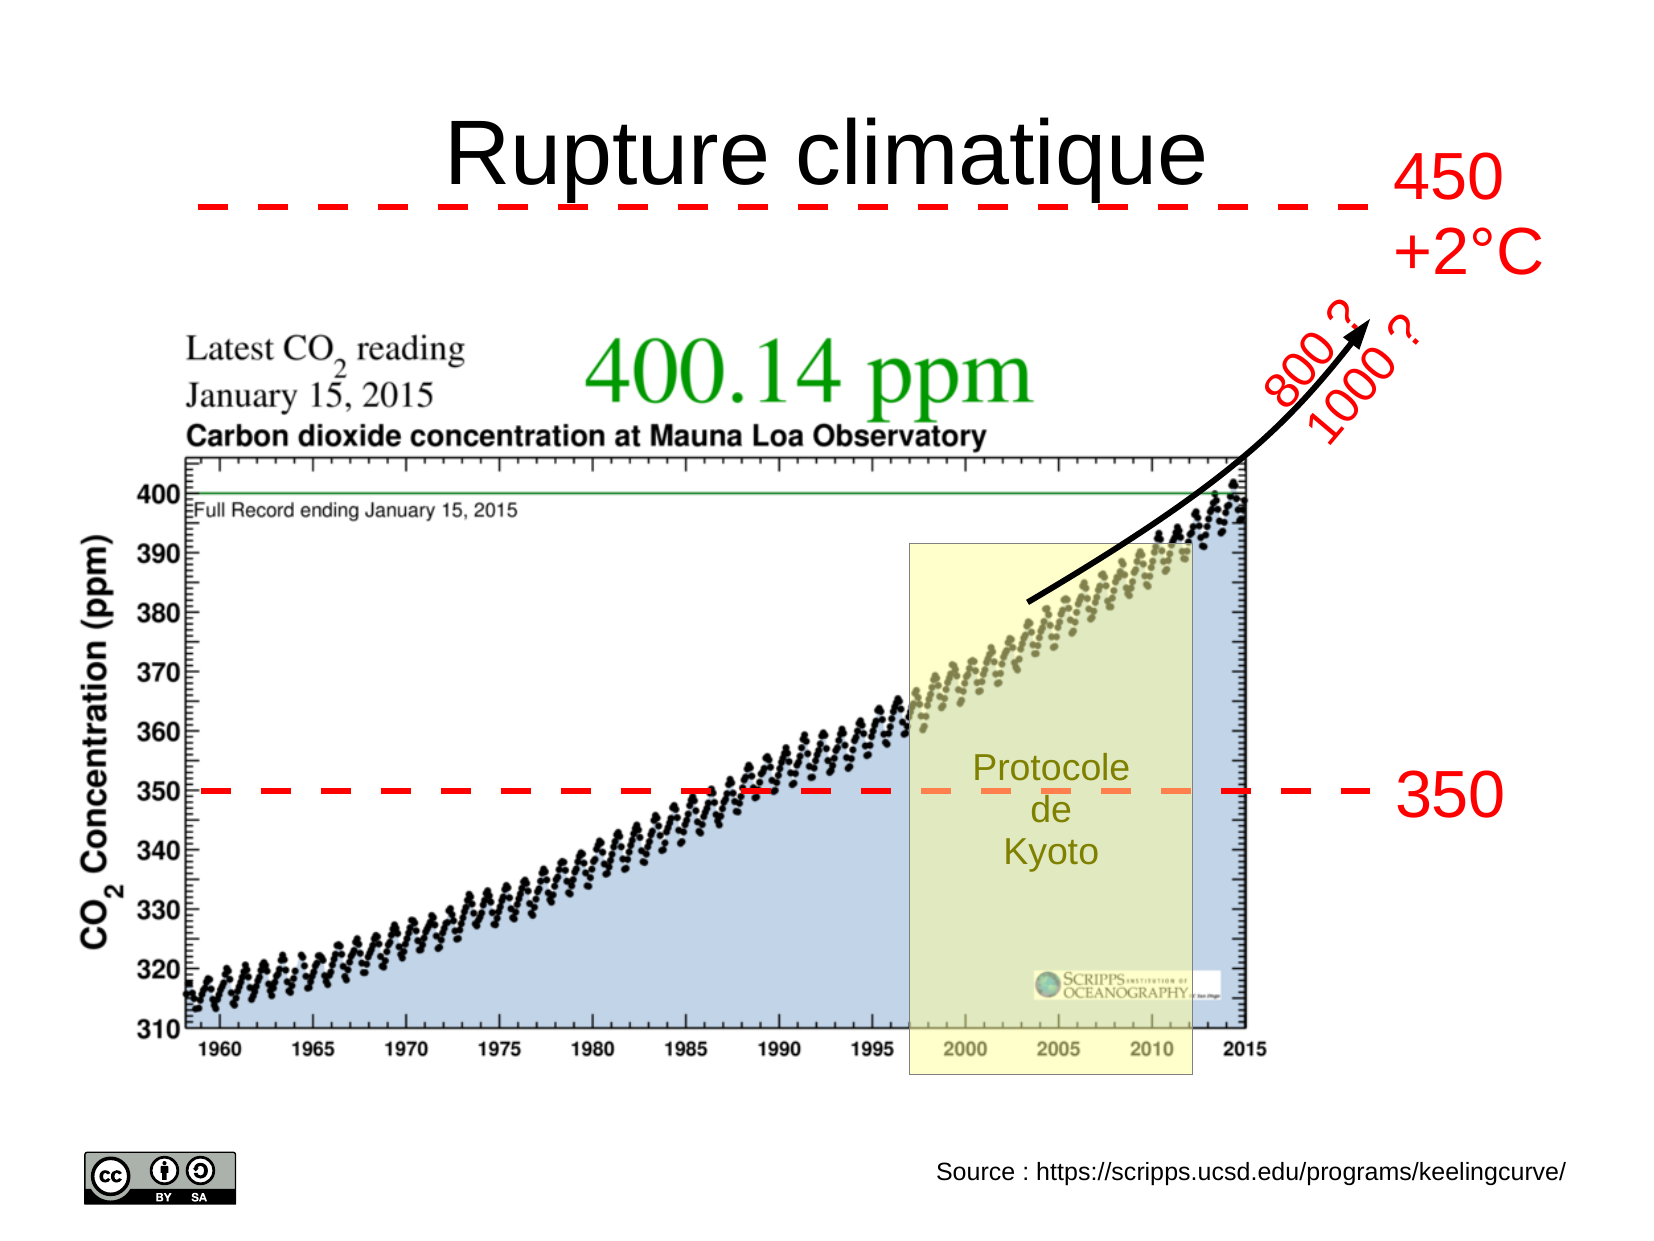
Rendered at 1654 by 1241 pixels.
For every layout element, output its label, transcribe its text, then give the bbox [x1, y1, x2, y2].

title Rupture climatique [82, 49, 1571, 257]
text_box 350 [1380, 749, 1522, 840]
picture [11, 305, 1333, 1099]
text_box 450 +2°C [1379, 131, 1561, 297]
text_box 800 ? 1000 ? [1236, 248, 1453, 472]
text_box Source : https://scripps.ucsd.edu/programs/keelingcurve/ [921, 1150, 1583, 1193]
text_box Protocole de Kyoto [909, 543, 1193, 1075]
